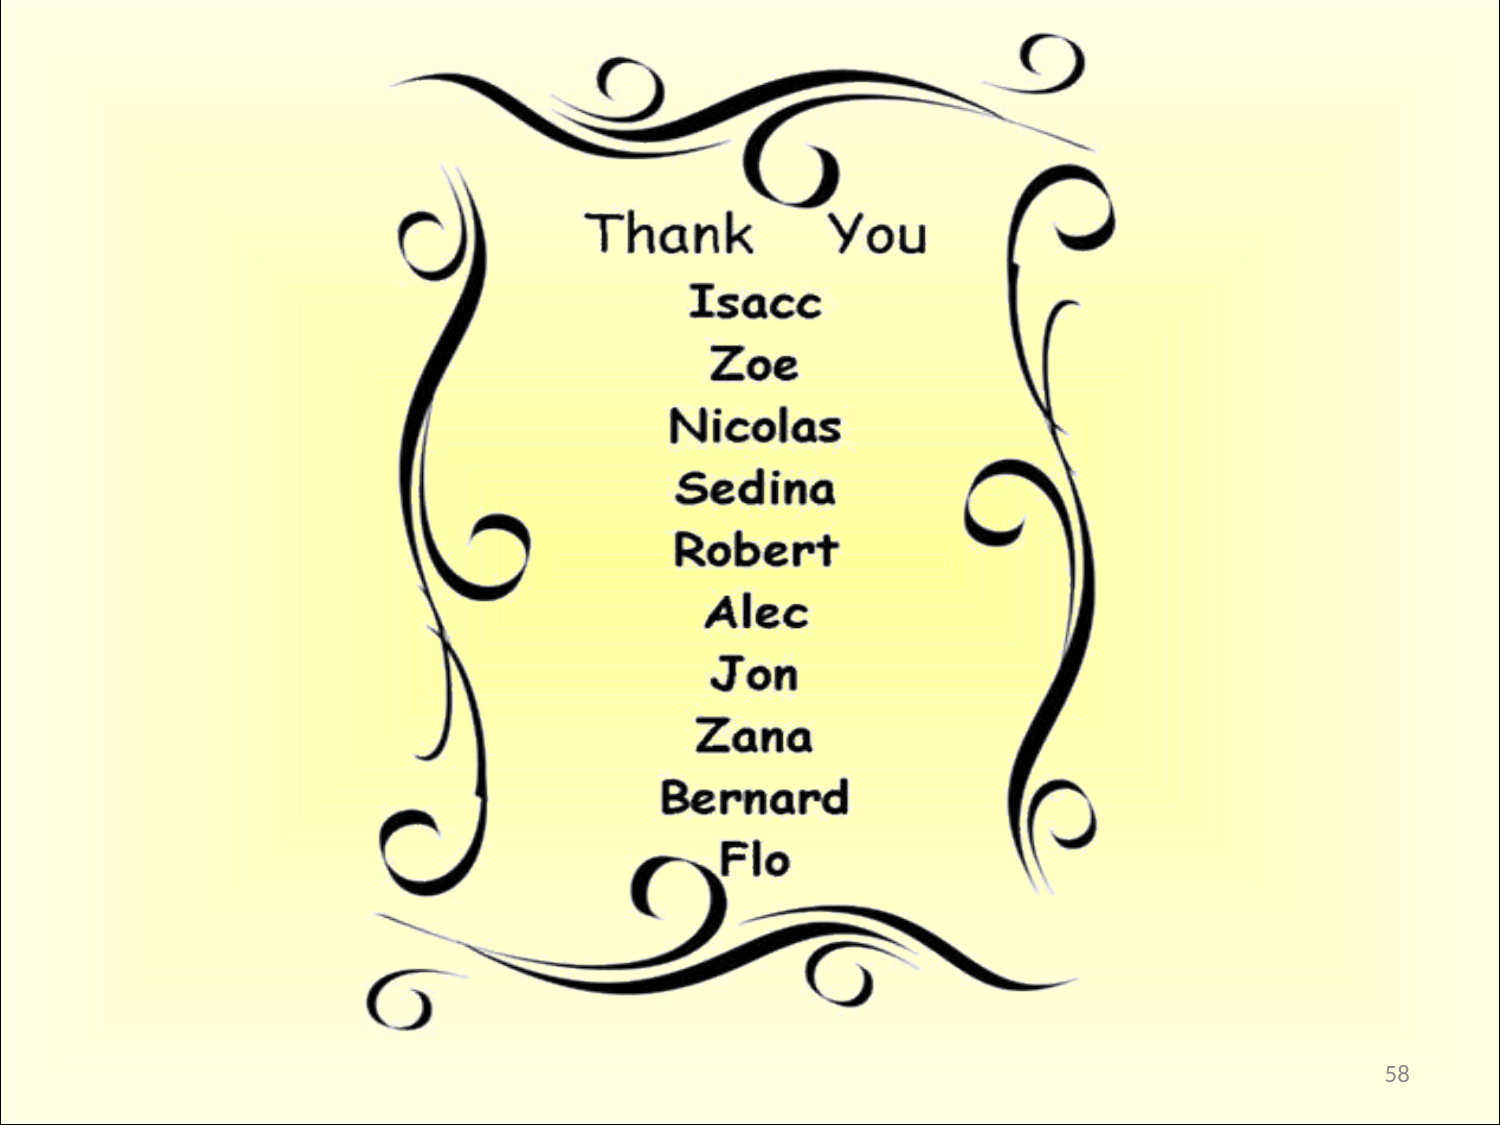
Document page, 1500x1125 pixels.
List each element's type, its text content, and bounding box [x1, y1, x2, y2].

picture [287, 0, 1201, 1113]
text_box [0, 0, 1500, 1125]
text_box <number> [1201, 1042, 1426, 1103]
